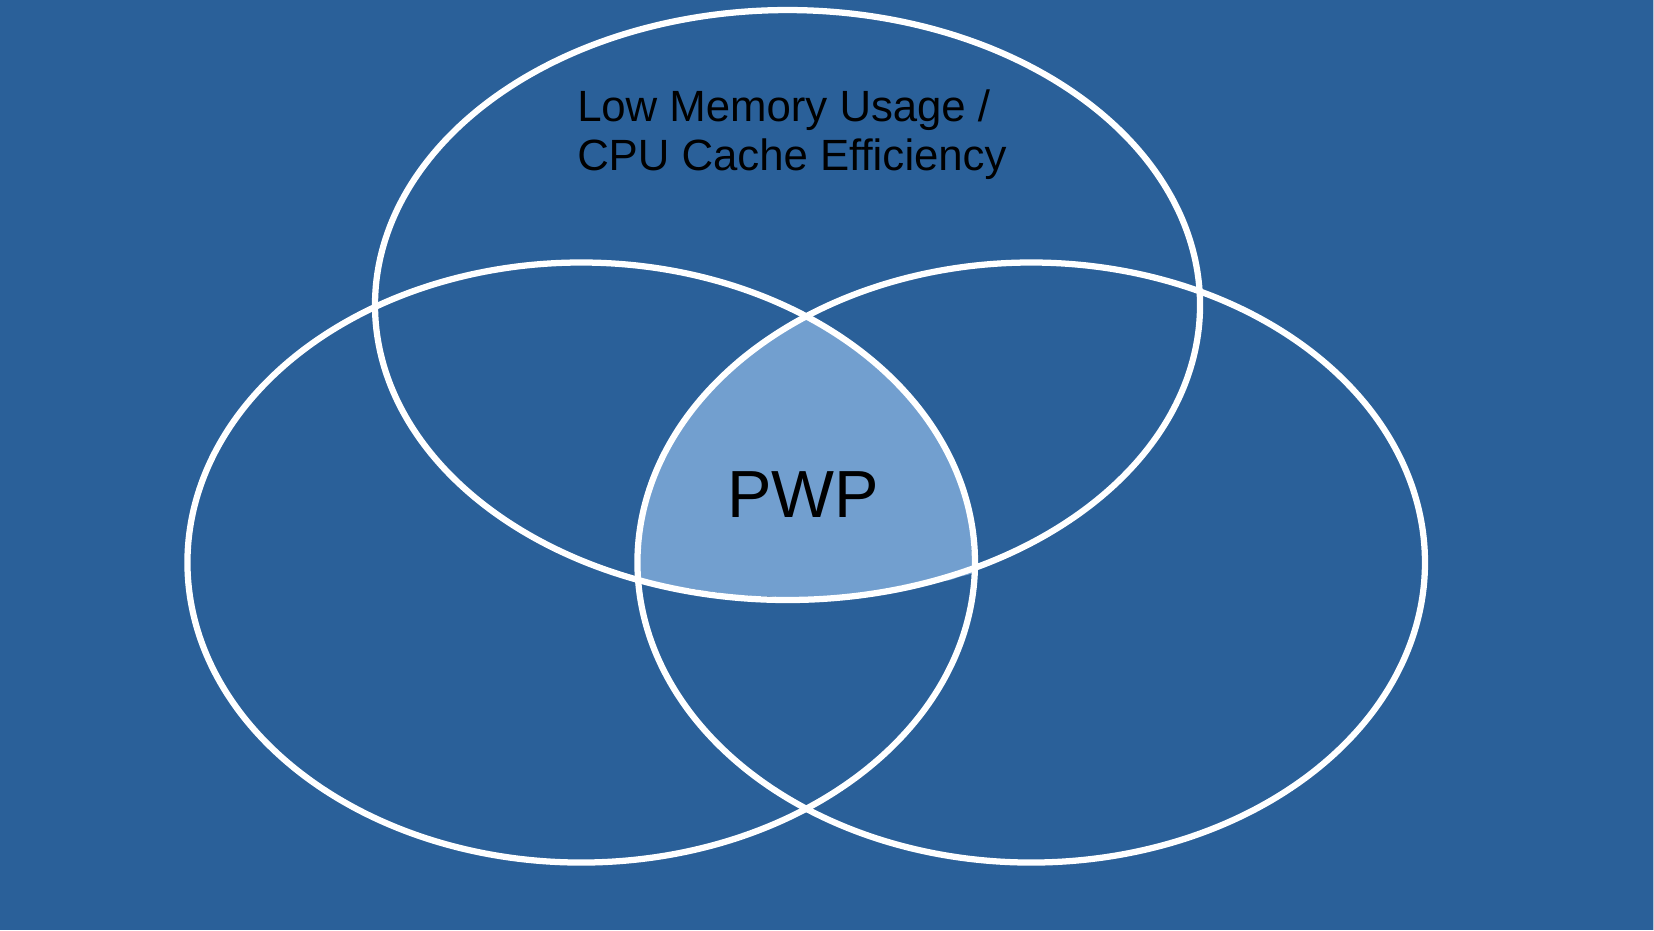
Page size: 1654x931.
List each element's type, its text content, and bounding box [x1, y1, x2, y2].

text_box PWP [712, 450, 901, 595]
text_box [641, 321, 971, 591]
text_box Low Memory Usage / CPU Cache Efficiency [562, 75, 1051, 237]
